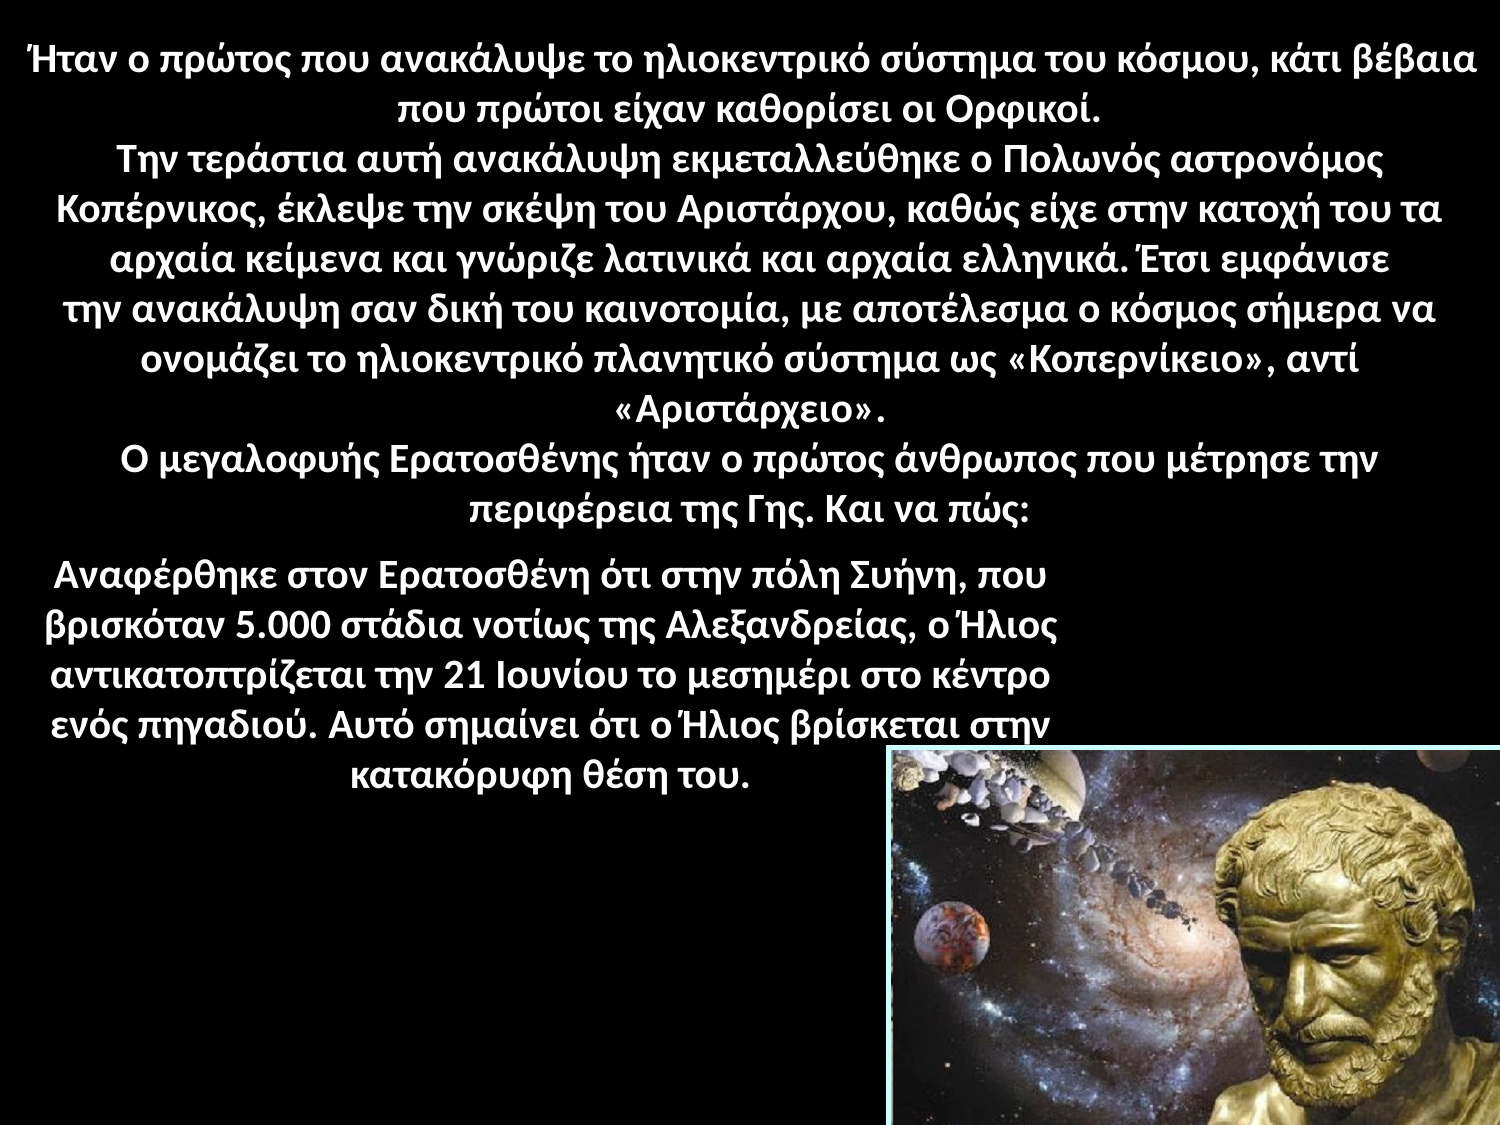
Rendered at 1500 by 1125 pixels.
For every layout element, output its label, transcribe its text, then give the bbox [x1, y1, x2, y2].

text_box Ήταν ο πρώτος που ανακάλυψε το ηλιοκεντρικό σύστημα του κόσμου, κάτι βέβαια που πρώτοι είχαν καθορίσει οι Ορφικοί. Την τεράστια αυτή ανακάλυψη εκμεταλλεύθηκε ο Πολωνός αστρονόμος Κοπέρνικος, έκλεψε την σκέψη του Αριστάρχου, καθώς είχε στην κατοχή του τα αρχαία κείμενα και γνώριζε λατινικά και αρχαία ελληνικά. Έτσι εμφάνισε την ανακάλυψη σαν δική του καινοτομία, με αποτέλεσμα ο κόσμος σήμερα να ονομάζει το ηλιοκεντρικό πλανητικό σύστημα ως «Κοπερνίκειο», αντί «Αριστάρχειο». Ο μεγαλοφυής Ερατοσθένης ήταν ο πρώτος άνθρωπος που μέτρησε την περιφέρεια της Γης. Και να πώς: [0, 23, 1500, 589]
text_box Αναφέρθηκε στον Ερατοσθένη ότι στην πόλη Συήνη, που βρισκόταν 5.000 στάδια νοτίως της Αλεξανδρείας, ο Ήλιος αντικατοπτρίζεται την 21 Ιουνίου το μεσημέρι στο κέντρο ενός πηγαδιού. Αυτό σημαίνει ότι ο Ήλιος βρίσκεται στην κατακόρυφη θέση του. [0, 539, 1102, 804]
picture [890, 750, 1500, 1125]
